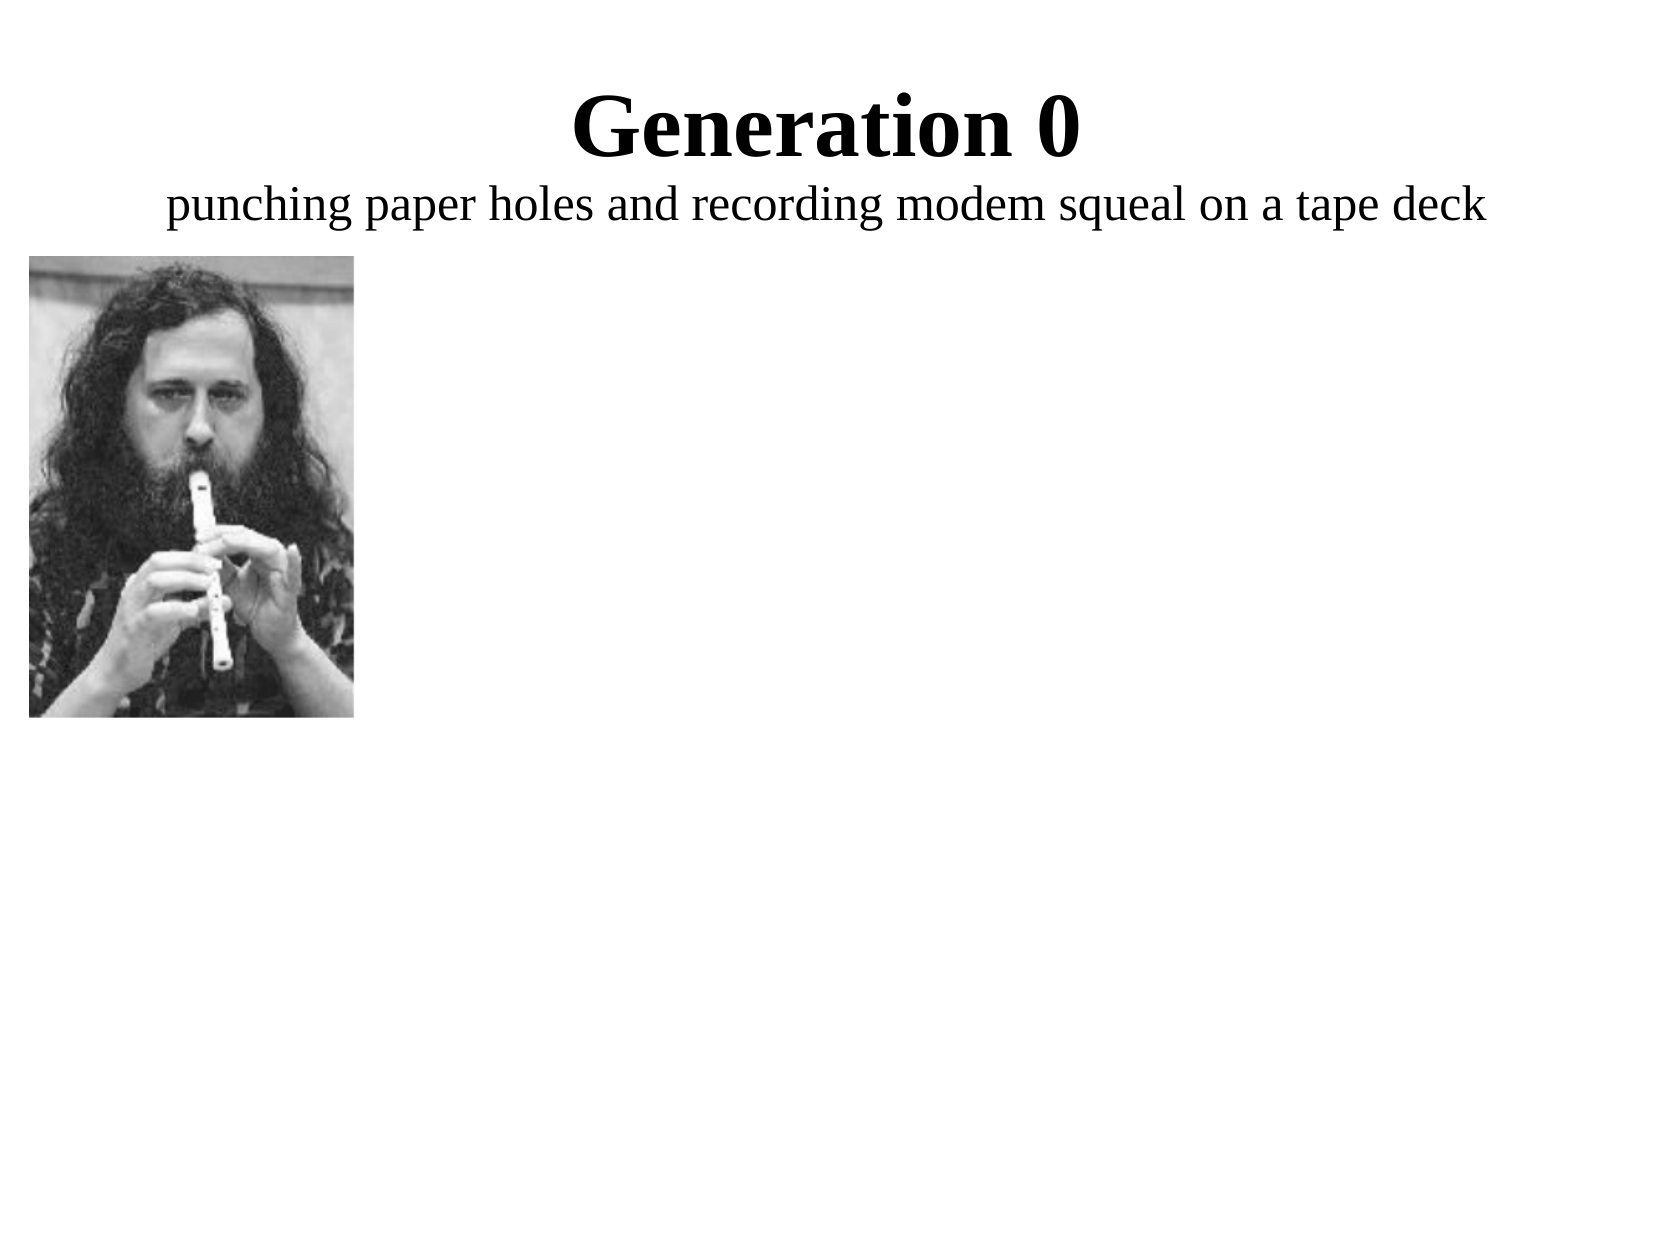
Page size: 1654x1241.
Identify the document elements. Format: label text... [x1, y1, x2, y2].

table_header [15, 725, 1404, 1223]
table_header [356, 246, 1395, 725]
title Generation 0 punching paper holes and recording modem squeal on a tape deck [82, 49, 1571, 257]
picture [29, 256, 356, 725]
